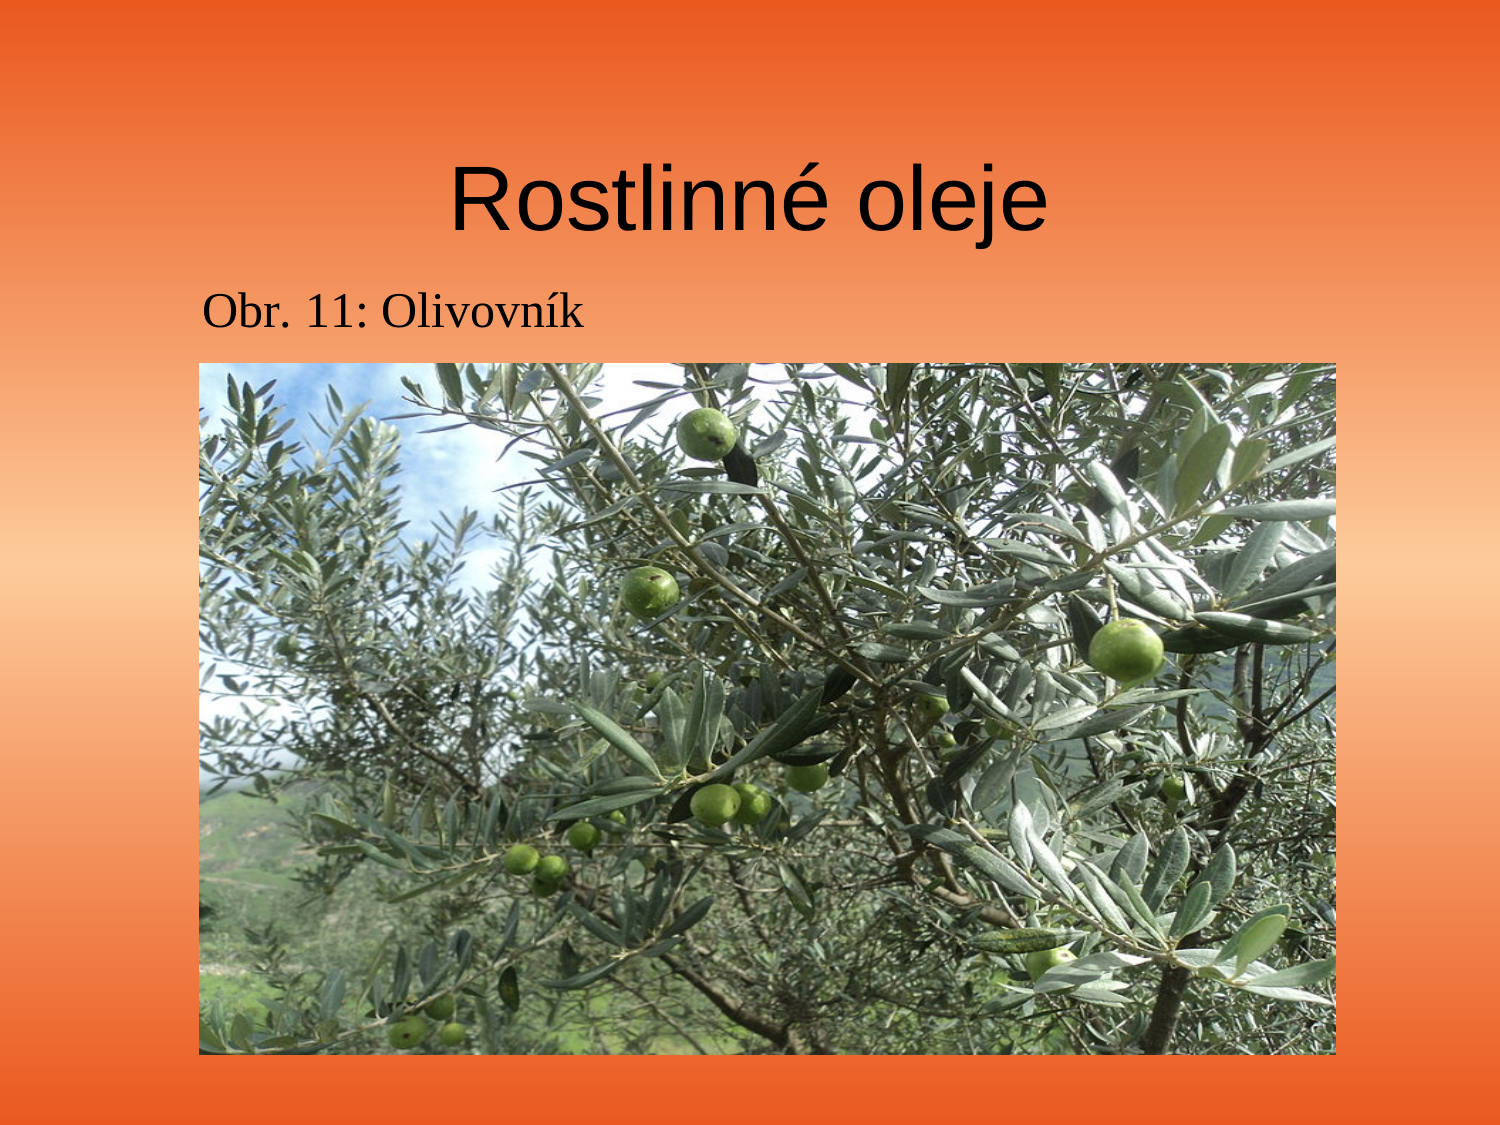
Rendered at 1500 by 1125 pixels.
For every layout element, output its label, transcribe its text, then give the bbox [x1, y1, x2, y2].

text_box [199, 363, 1336, 1055]
title Rostlinné oleje [112, 99, 1388, 288]
text_box Obr. 11: Olivovník [187, 269, 680, 345]
